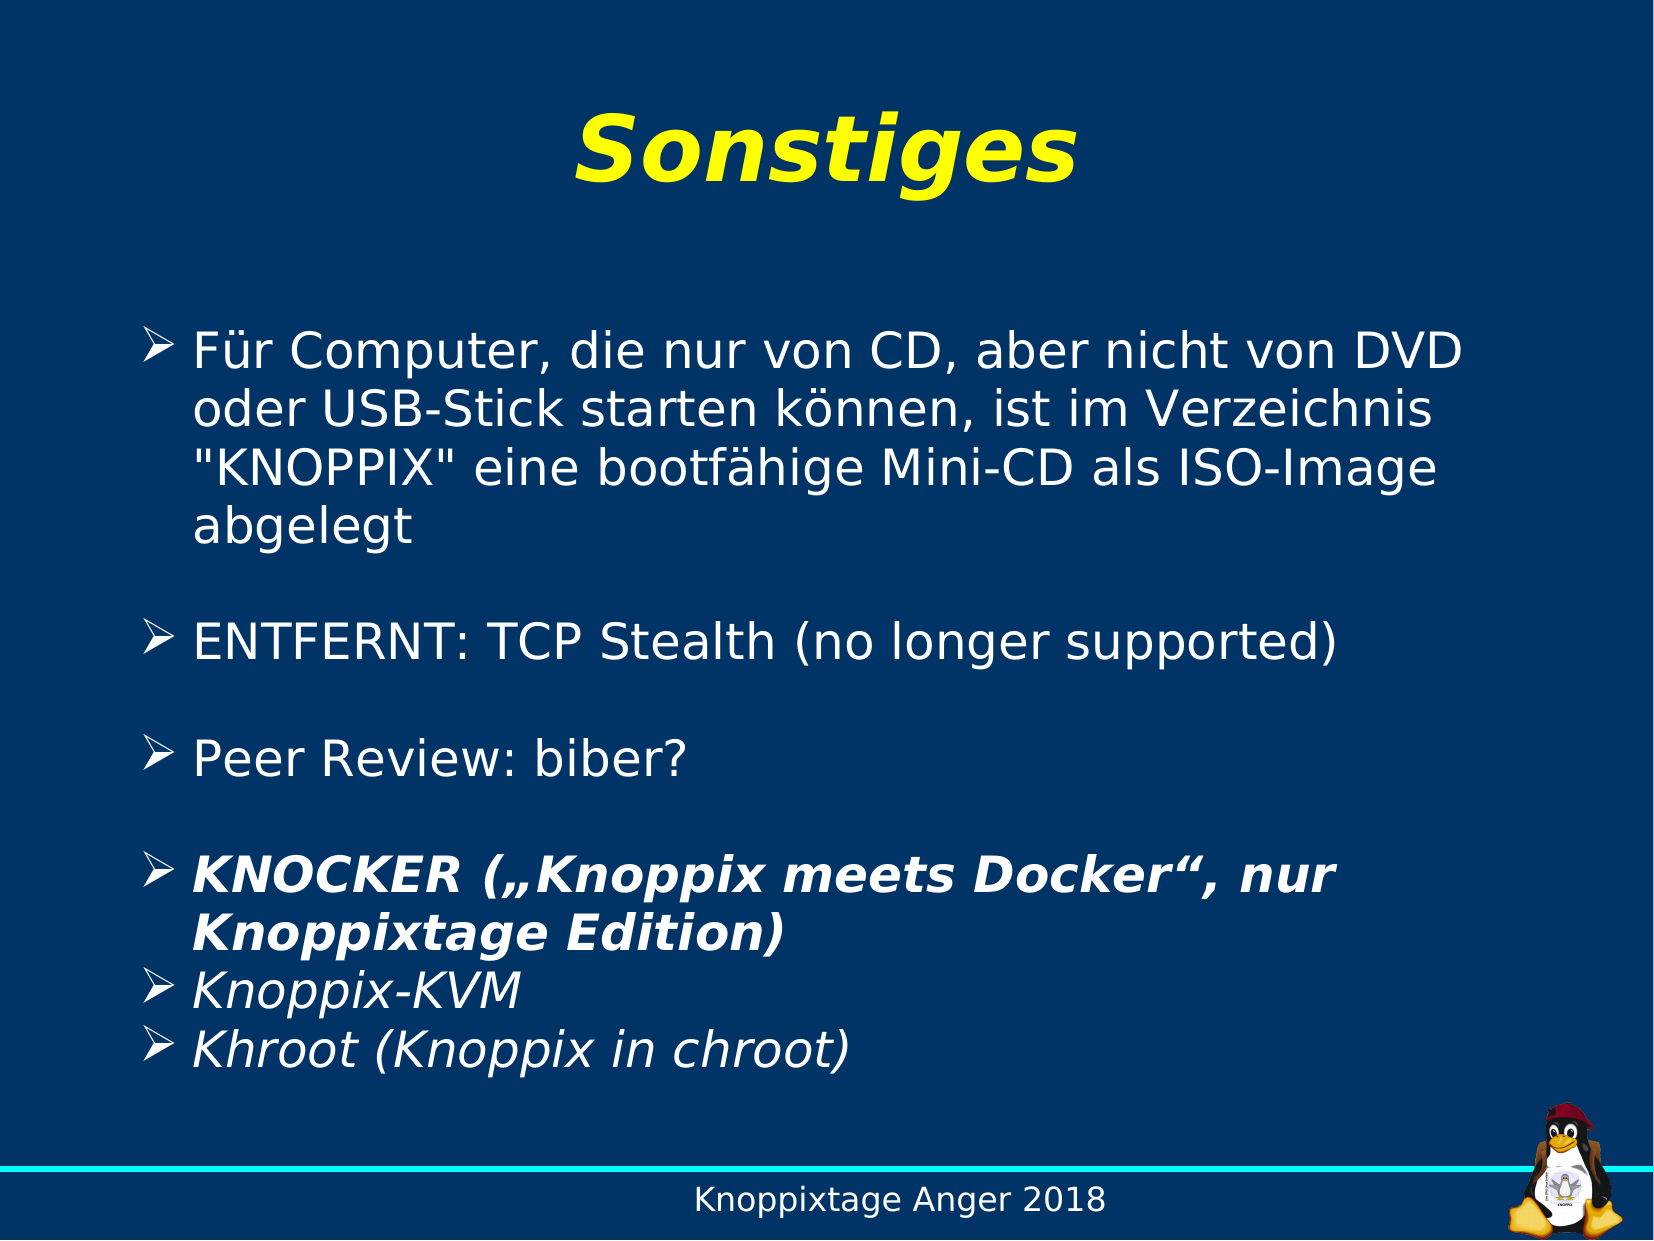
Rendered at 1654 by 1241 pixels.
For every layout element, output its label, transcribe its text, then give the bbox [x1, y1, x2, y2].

title Sonstiges [121, 46, 1534, 254]
list Für Computer, die nur von CD, aber nicht von DVD oder USB-Stick starten können, ist im Verzeichnis "KNOPPIX" eine bootfähige Mini-CD als ISO-Image abgelegt ENTFERNT: TCP Stealth (no longer supported) Peer Review: biber? KNOCKER („Knoppix meets Docker“, nur Knoppixtage Edition) Knoppix-KVM Khroot (Knoppix in chroot) [121, 322, 1561, 1137]
picture [1505, 1100, 1625, 1241]
